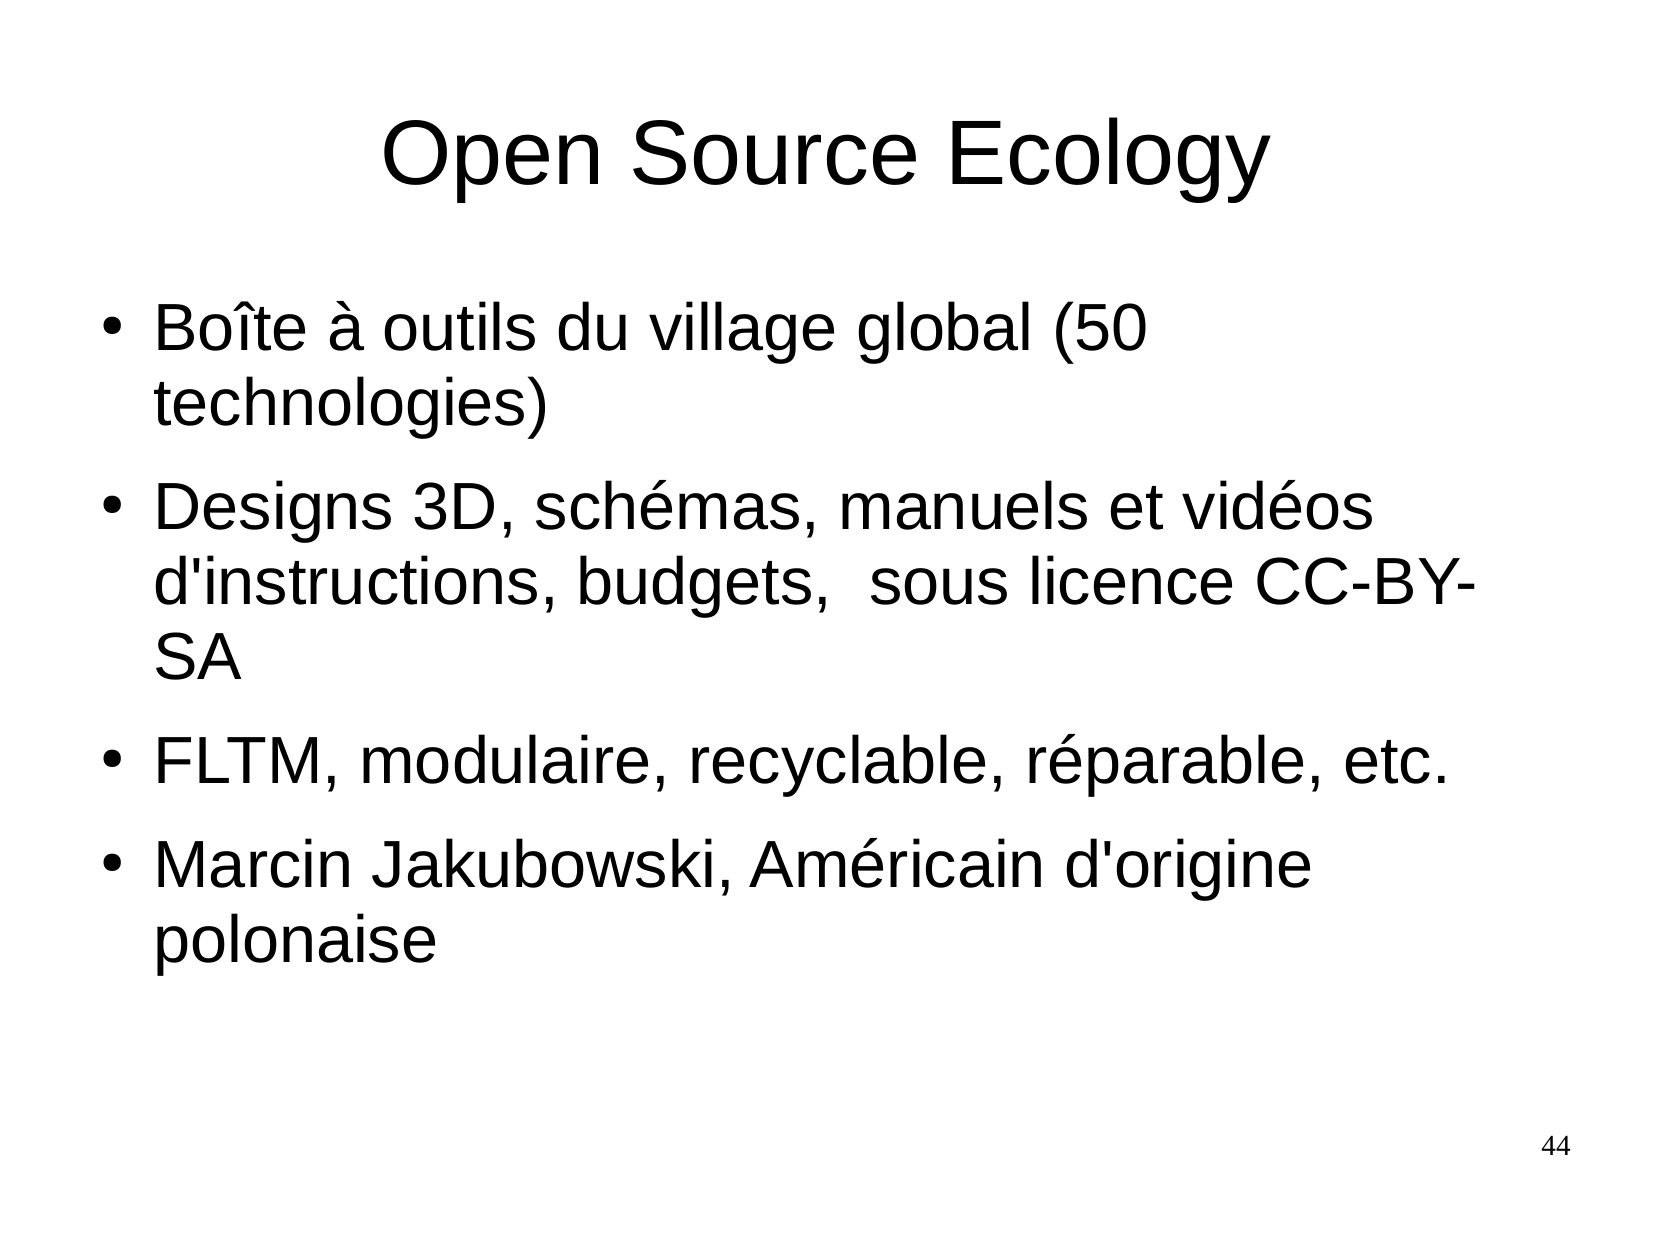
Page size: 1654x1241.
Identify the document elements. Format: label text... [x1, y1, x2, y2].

title Open Source Ecology [82, 49, 1571, 257]
list Boîte à outils du village global (50 technologies) Designs 3D, schémas, manuels et vidéos d'instructions, budgets, sous licence CC-BY-SA FLTM, modulaire, recyclable, réparable, etc. Marcin Jakubowski, Américain d'origine polonaise [82, 290, 1538, 1010]
